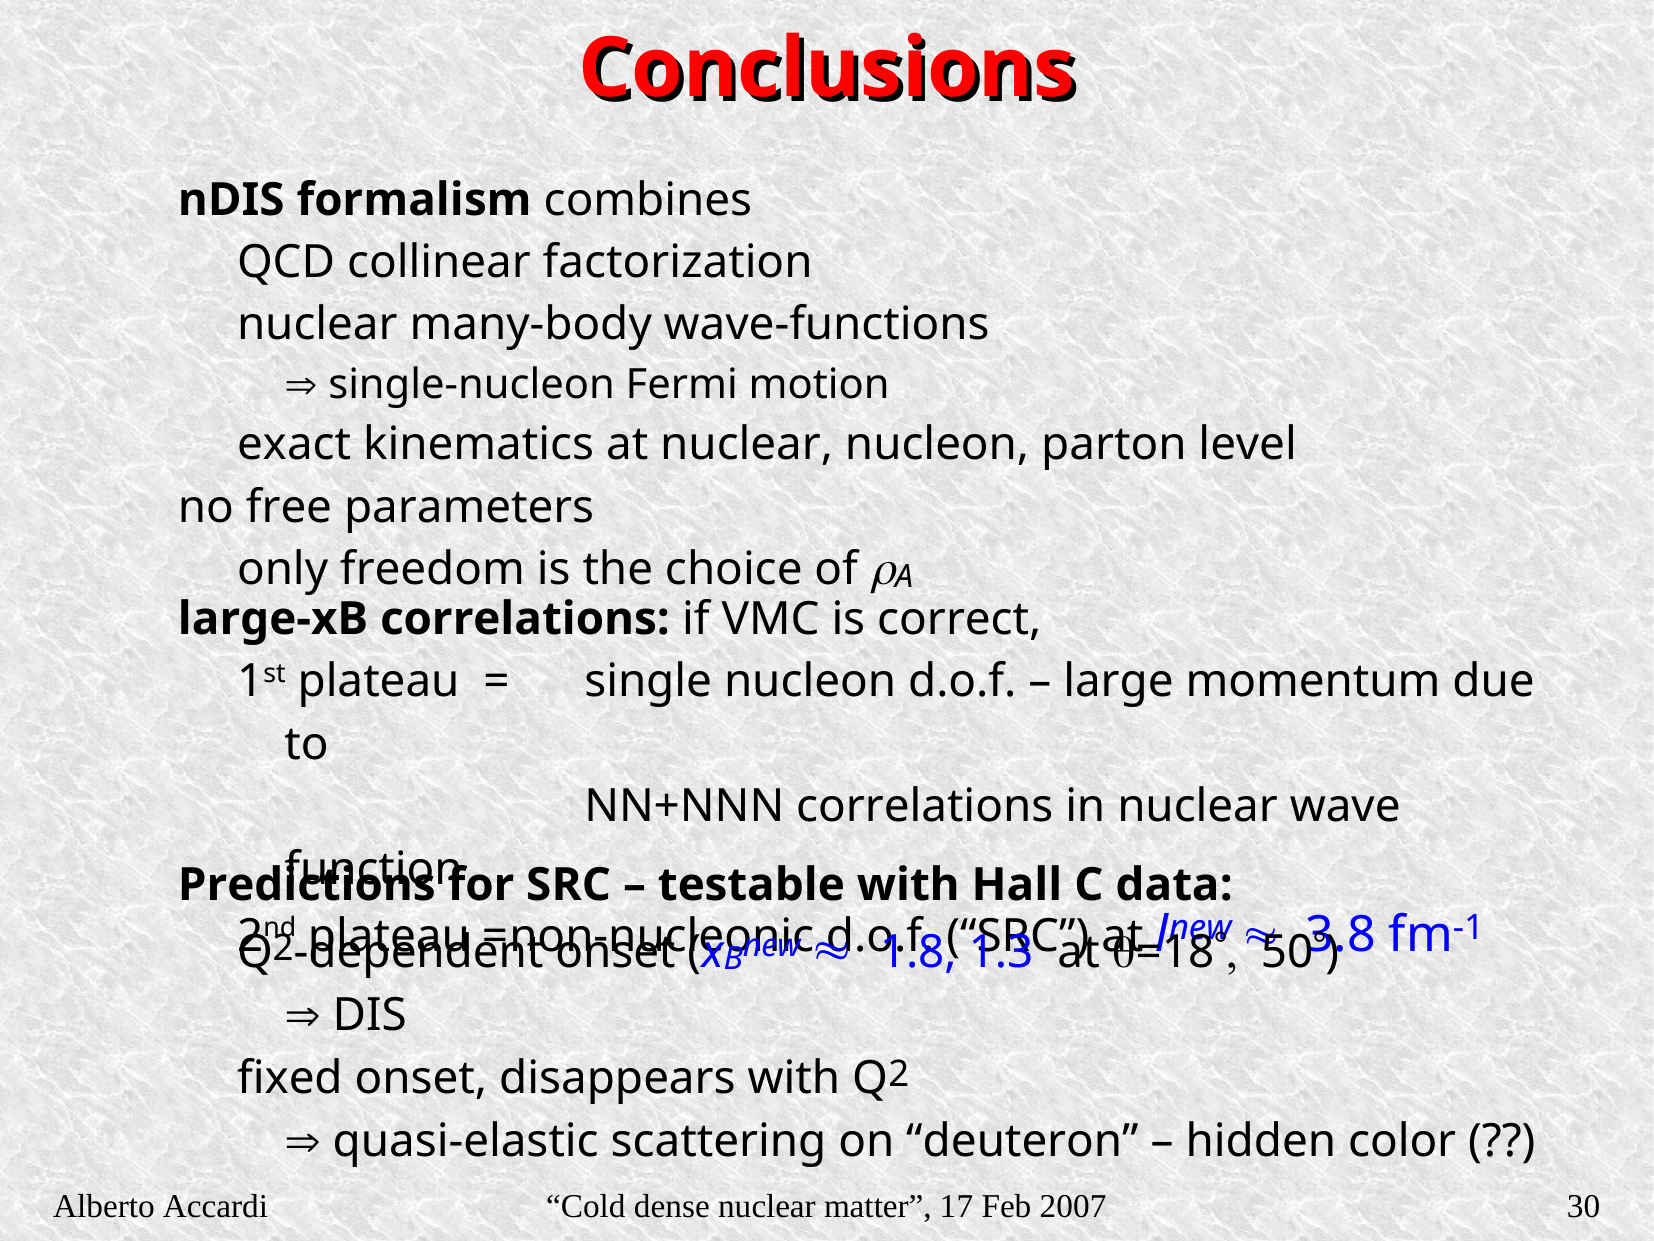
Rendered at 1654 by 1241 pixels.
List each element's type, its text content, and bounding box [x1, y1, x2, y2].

text_box large-xB correlations: if VMC is correct, 1st plateau = single nucleon d.o.f. – large momentum due to NN+NNN correlations in nuclear wave function 2nd plateau = non-nucleonic d.o.f. (“SRC”) at lnew  3.8 fm-1 [163, 577, 1576, 825]
text_box Predictions for SRC – testable with Hall C data: Q2-dependent onset (xBnew  1.8, 1.3 at q=18, 50)  DIS fixed onset, disappears with Q2  quasi-elastic scattering on “deuteron” – hidden color (??) [163, 843, 1576, 1166]
text_box nDIS formalism combines QCD collinear factorization nuclear many-body wave-functions  single-nucleon Fermi motion exact kinematics at nuclear, nucleon, parton level no free parameters only freedom is the choice of rA [163, 158, 1621, 572]
picture [0, 0, 1654, 1241]
text_box Conclusions [6, 0, 1648, 155]
